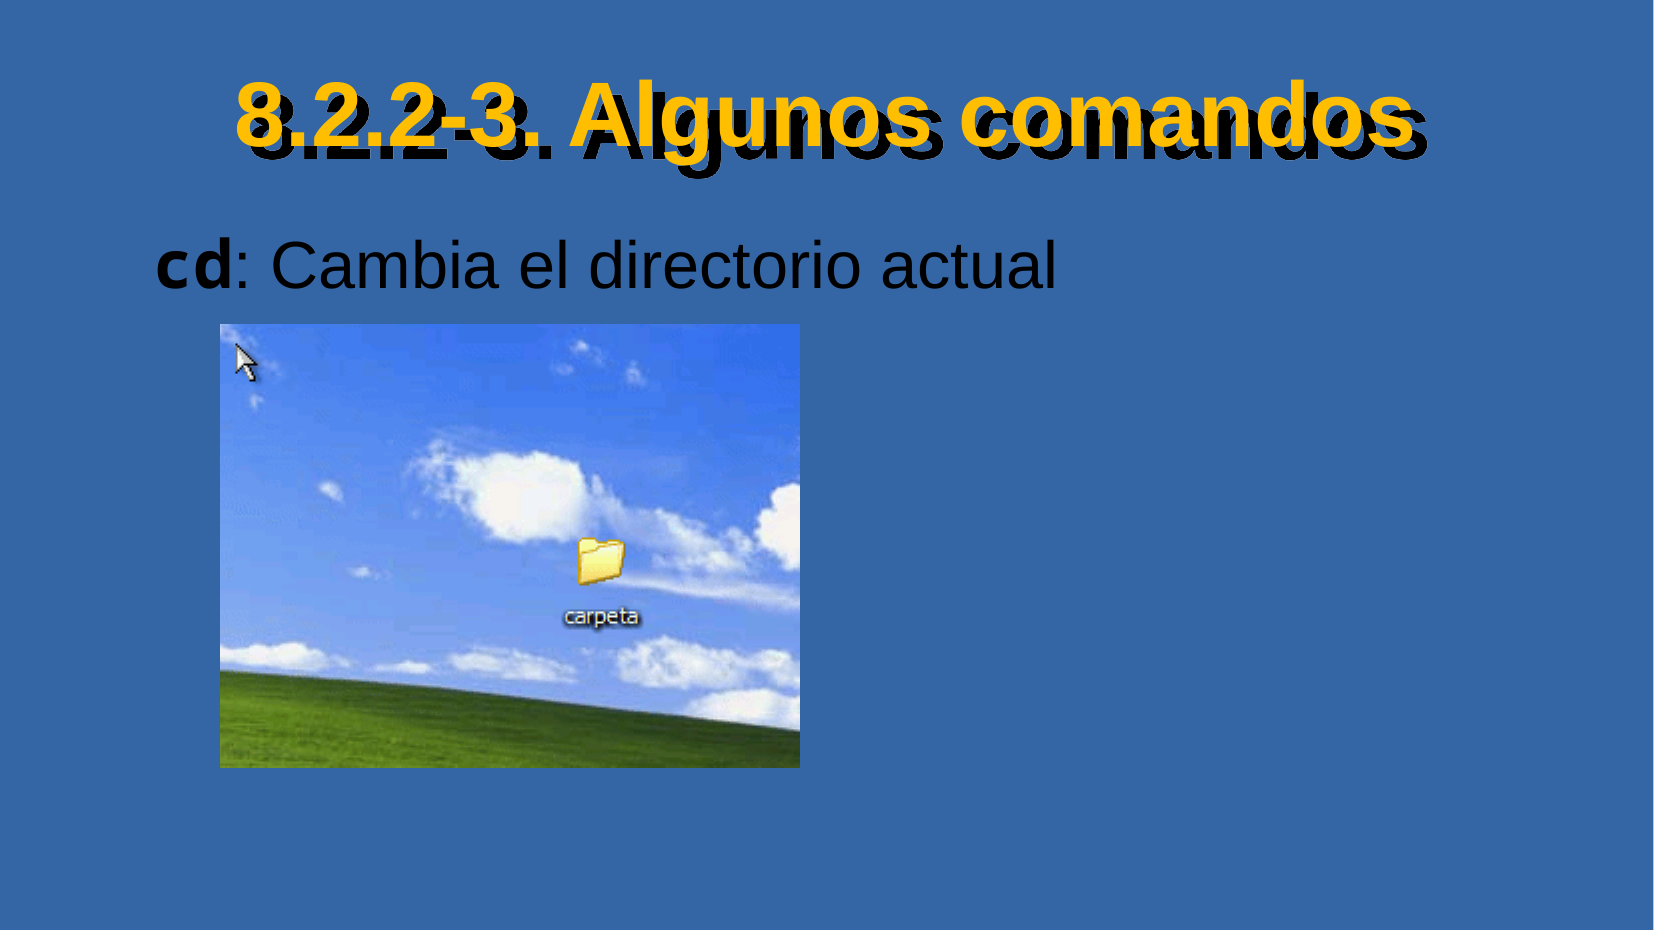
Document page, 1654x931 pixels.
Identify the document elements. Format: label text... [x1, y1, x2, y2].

list cd: Cambia el directorio actual [82, 217, 1571, 758]
picture [220, 324, 800, 768]
title 8.2.2-3. Algunos comandos [82, 37, 1571, 193]
